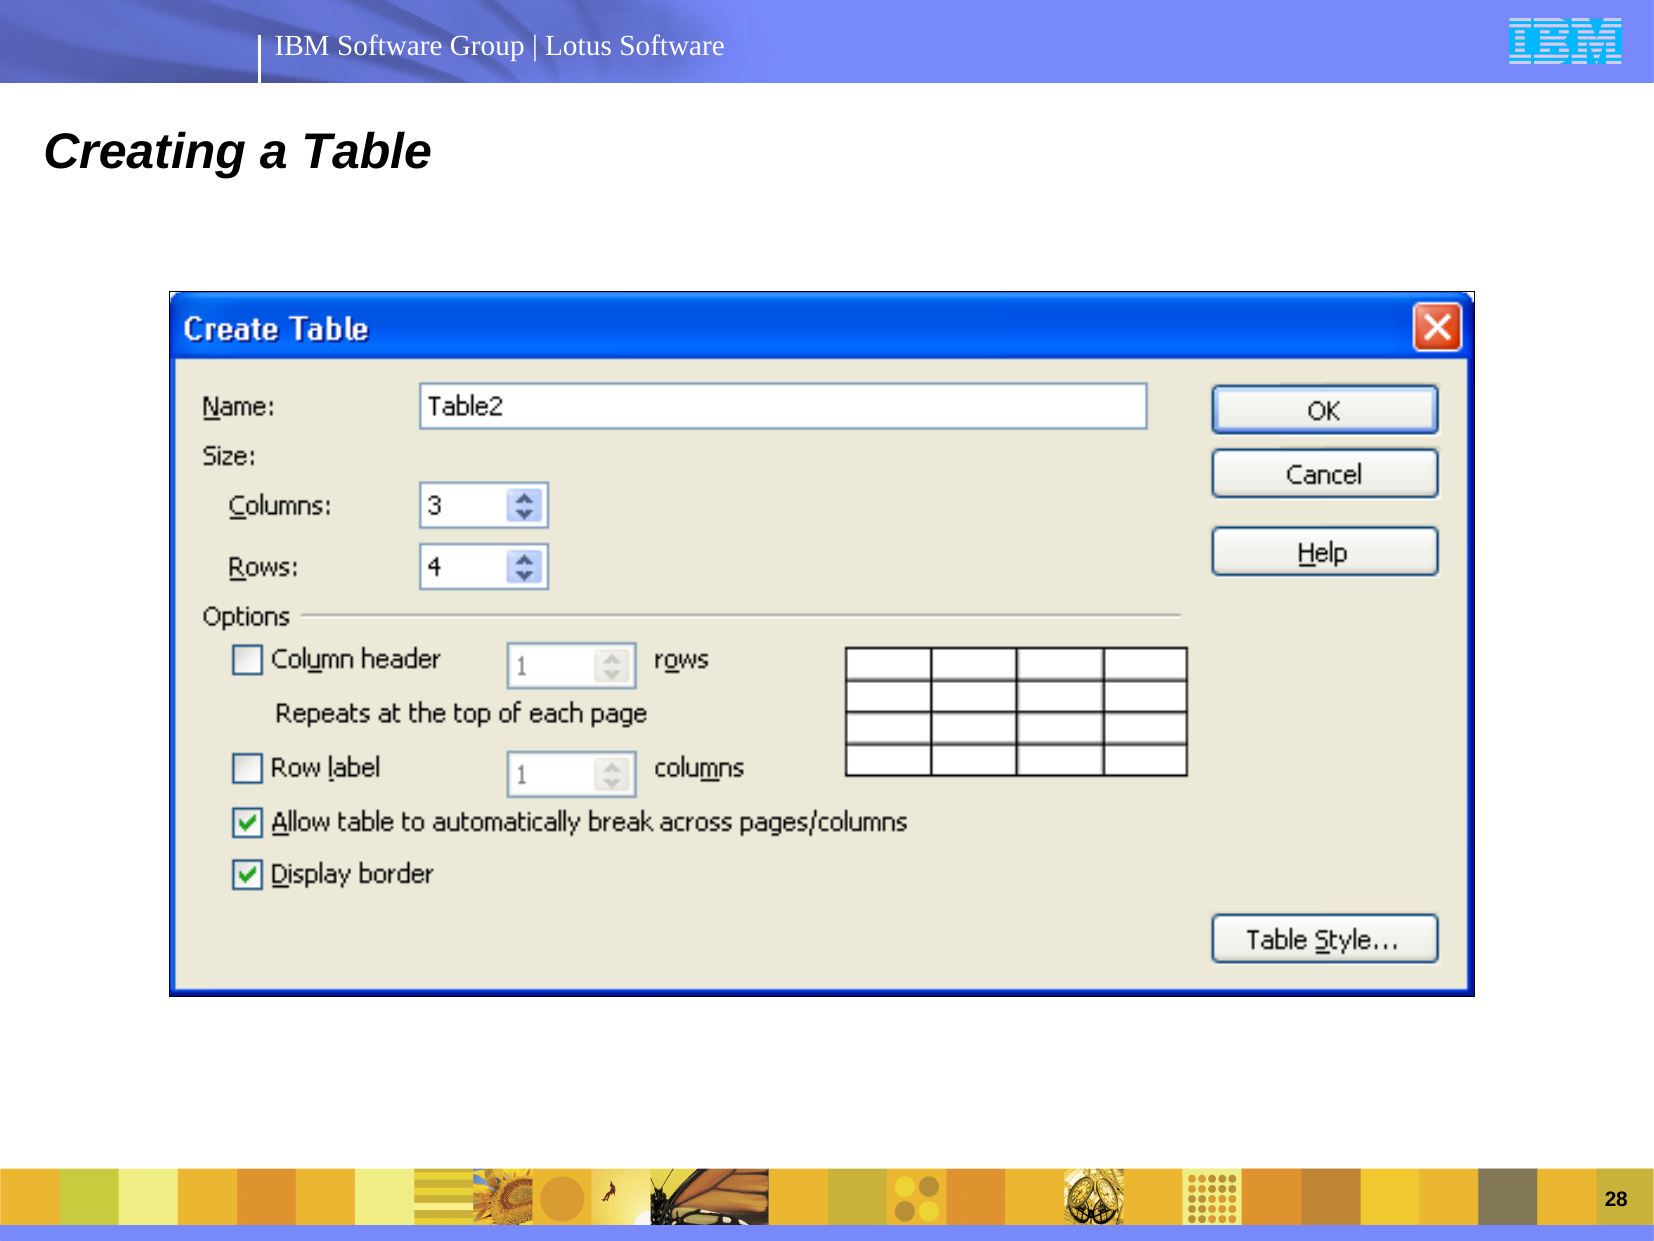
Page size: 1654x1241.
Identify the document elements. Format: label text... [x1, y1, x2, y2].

picture [0, 1168, 1654, 1225]
title Creating a Table [28, 117, 1520, 224]
picture [0, 0, 1654, 83]
picture [169, 291, 1475, 997]
